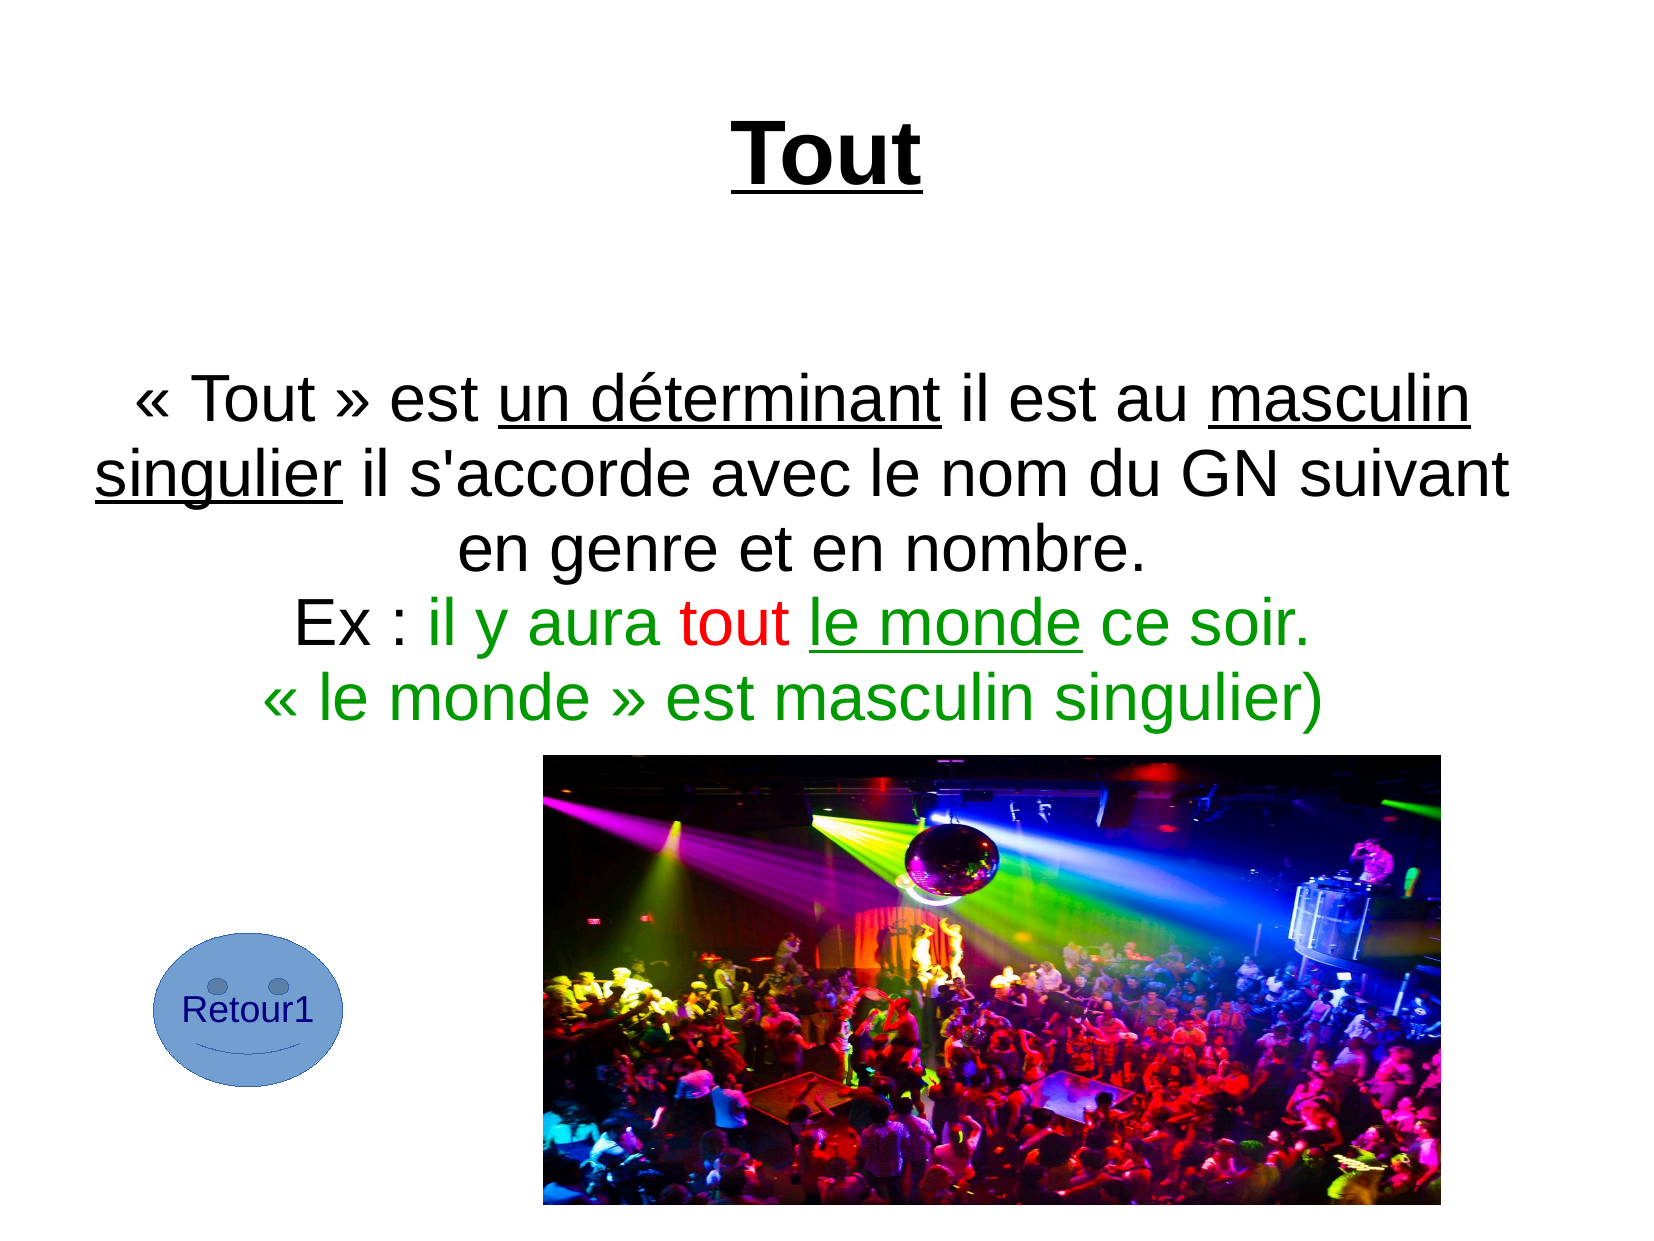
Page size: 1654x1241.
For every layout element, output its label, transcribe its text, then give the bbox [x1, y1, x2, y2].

subtitle « Tout » est un déterminant il est au masculin singulier il s'accorde avec le nom du GN suivant en genre et en nombre. Ex : il y aura tout le monde ce soir. « le monde » est masculin singulier) [59, 225, 1548, 945]
picture [543, 755, 1441, 1205]
title Tout [82, 49, 1571, 257]
text_box Retour1 [153, 933, 343, 1087]
